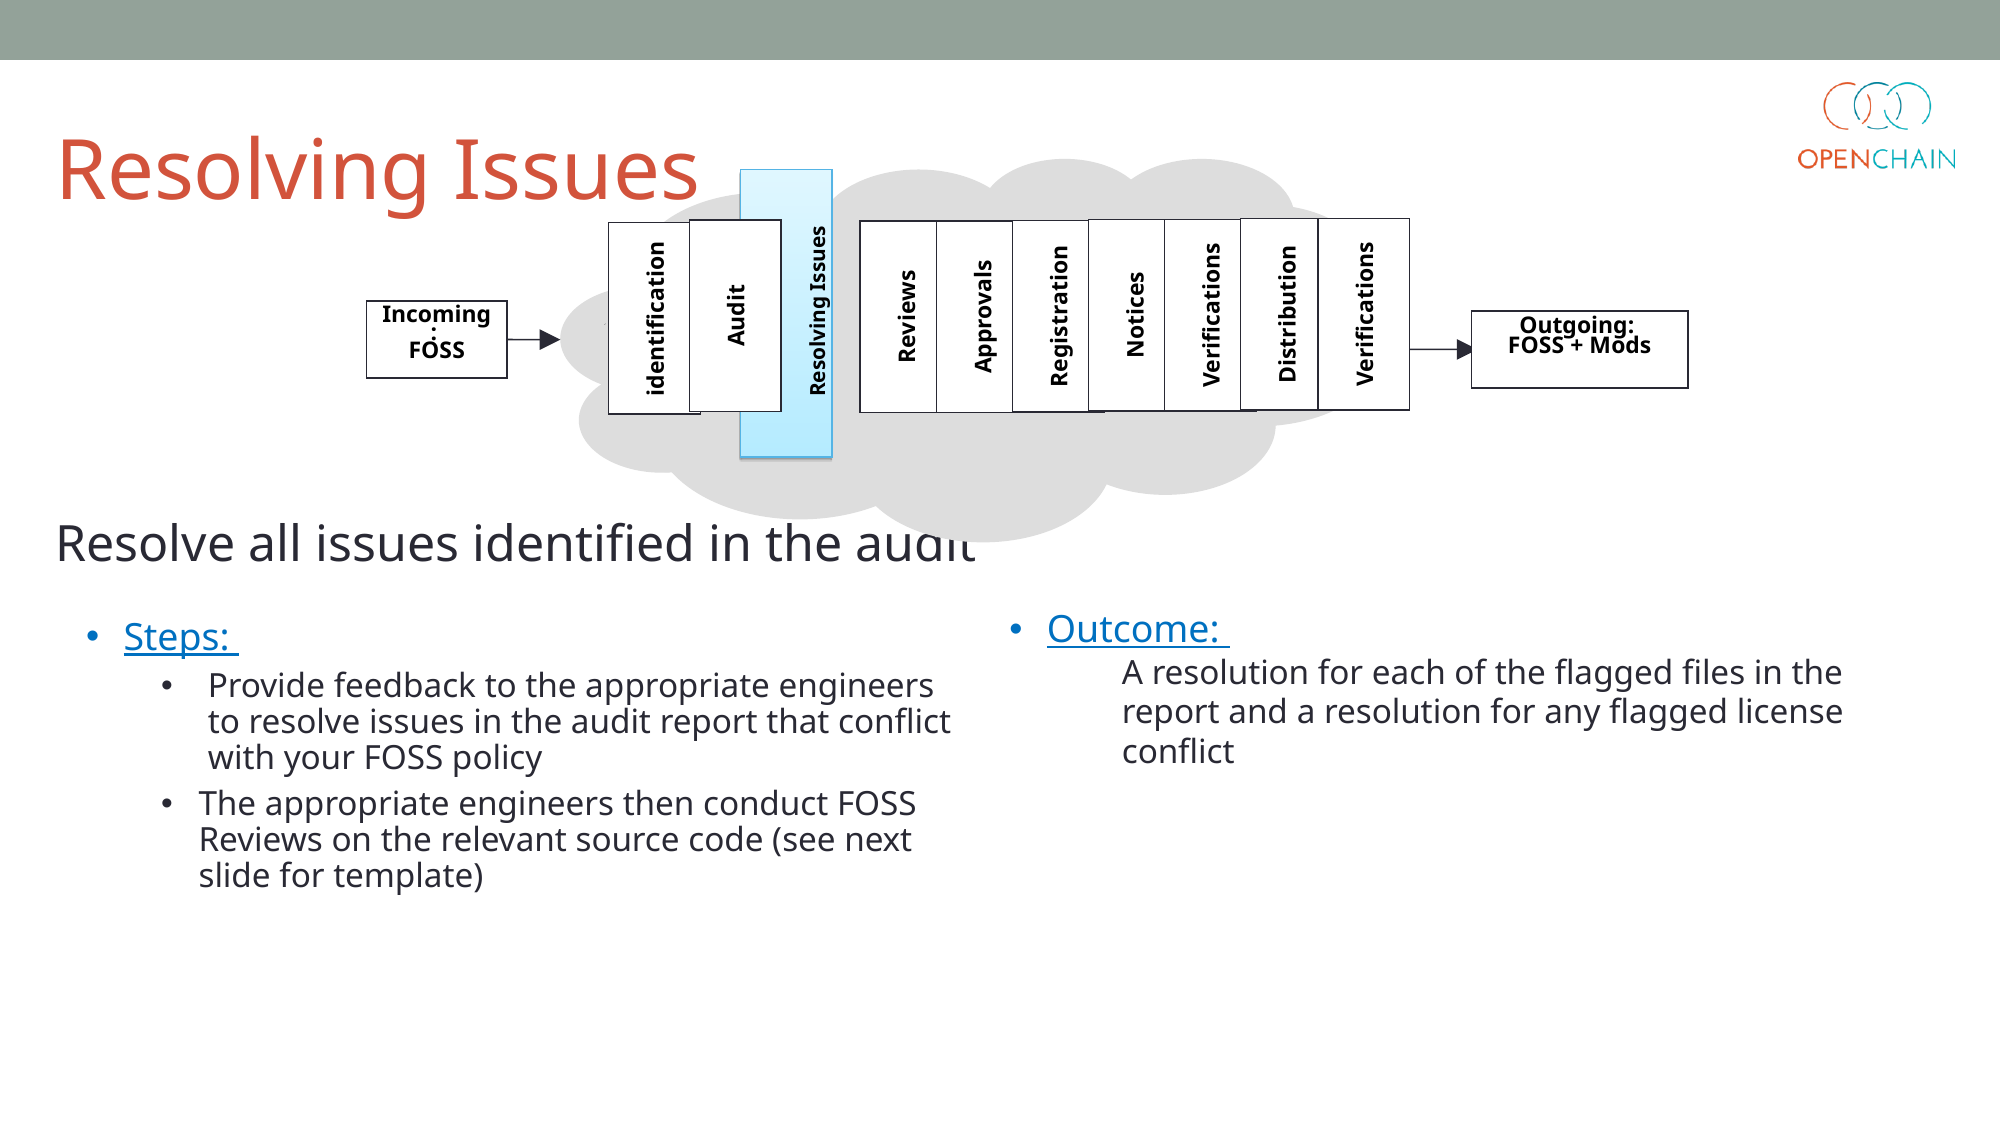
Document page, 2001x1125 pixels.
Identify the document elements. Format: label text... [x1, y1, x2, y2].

text_box Verifications [1318, 218, 1410, 411]
text_box Reviews [860, 220, 936, 413]
text_box identification [608, 222, 701, 415]
text_box Steps: Provide feedback to the appropriate engineers to resolve issues in the audit report that conflict with your FOSS policy The appropriate engineers then conduct FOSS Reviews on the relevant source code (see next slide for template) [71, 610, 980, 1040]
text_box [664, 169, 771, 222]
text_box Outcome: A resolution for each of the flagged files in the report and a resolution for any flagged license conflict [994, 602, 1898, 981]
text_box Notices [1088, 219, 1164, 412]
text_box Distribution [1240, 218, 1318, 411]
text_box Registration [1012, 220, 1088, 412]
text_box Resolving Issues [40, 84, 1841, 247]
text_box [863, 158, 1329, 220]
text_box Audit [689, 219, 782, 412]
text_box Verifications [1164, 219, 1257, 412]
text_box Incoming: FOSS [366, 301, 507, 378]
text_box [560, 291, 1334, 543]
text_box Outgoing: FOSS + Mods [1471, 310, 1688, 388]
picture [1798, 82, 1955, 169]
text_box Resolving Issues [771, 167, 863, 456]
text_box Resolve all issues identified in the audit [40, 503, 1229, 580]
text_box Approvals [936, 220, 1029, 413]
